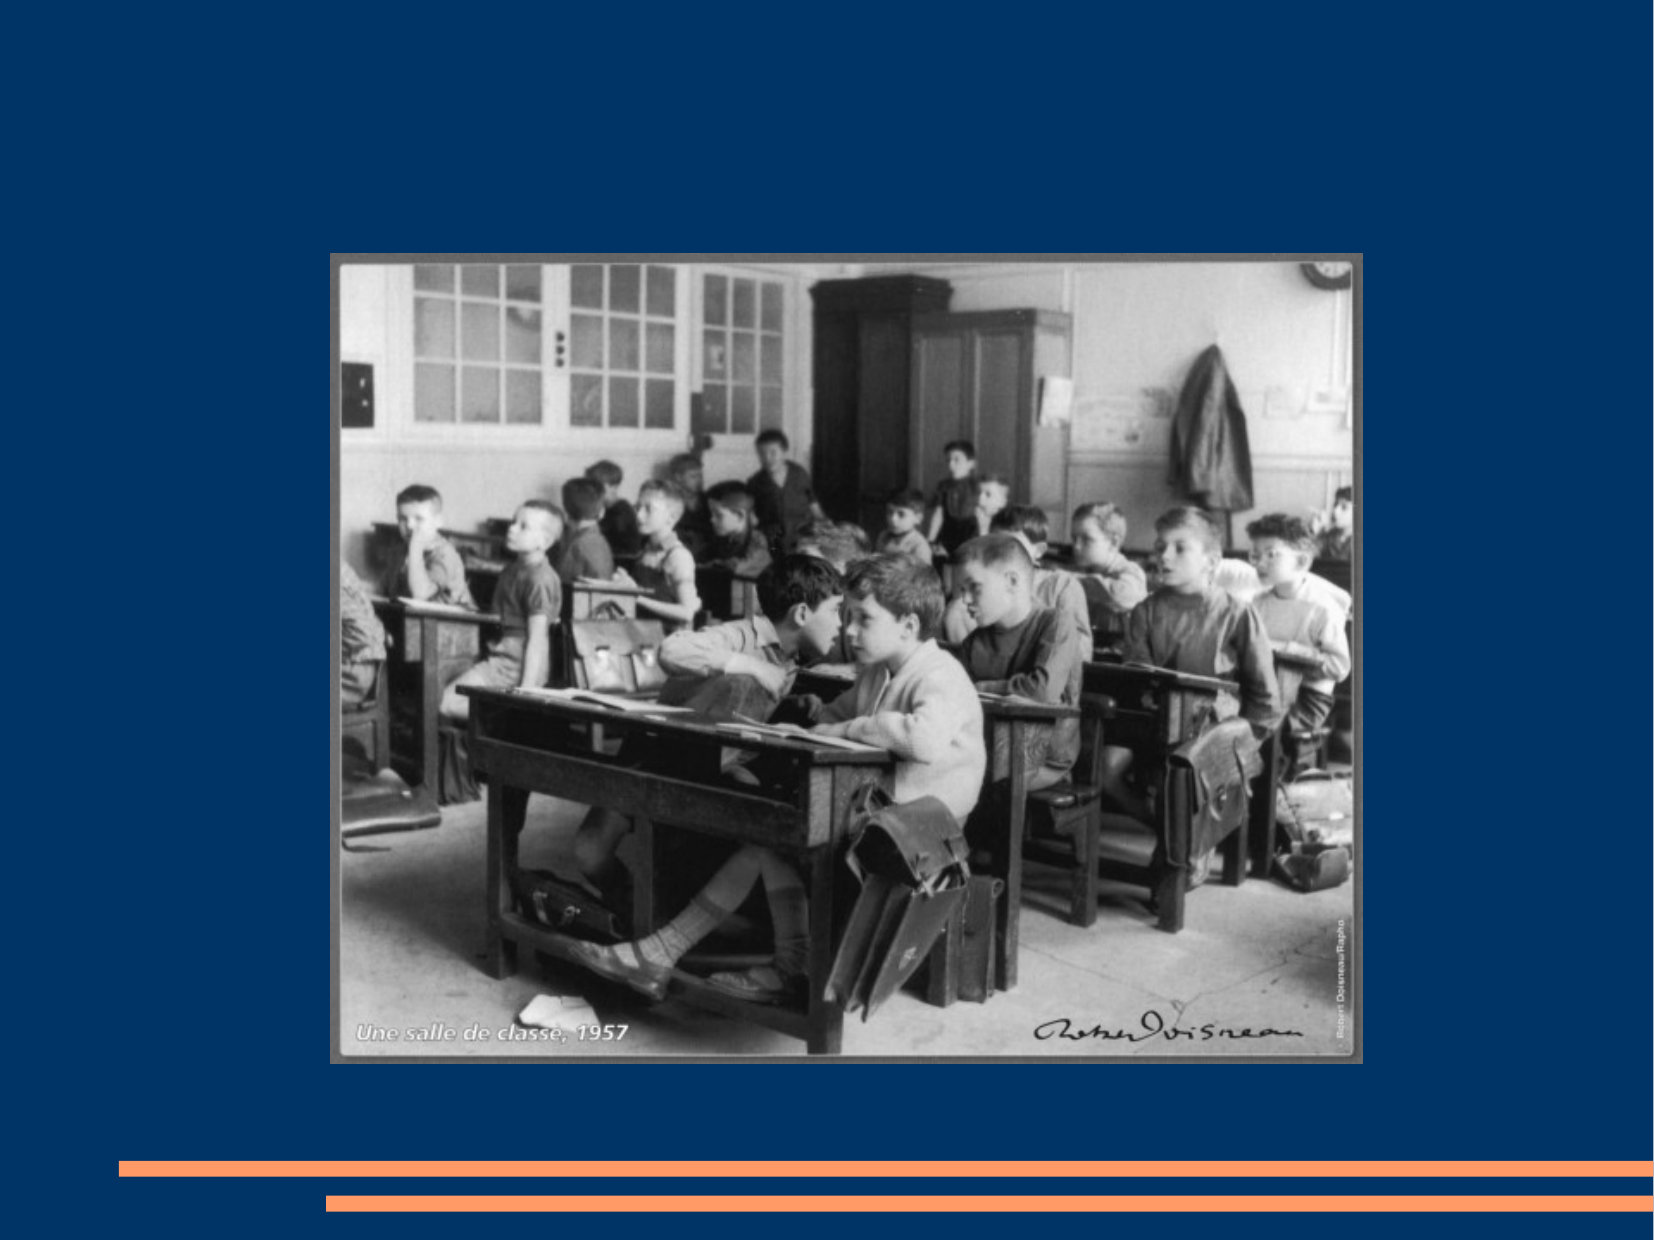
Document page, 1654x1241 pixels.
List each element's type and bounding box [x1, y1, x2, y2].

picture [330, 253, 1363, 1064]
